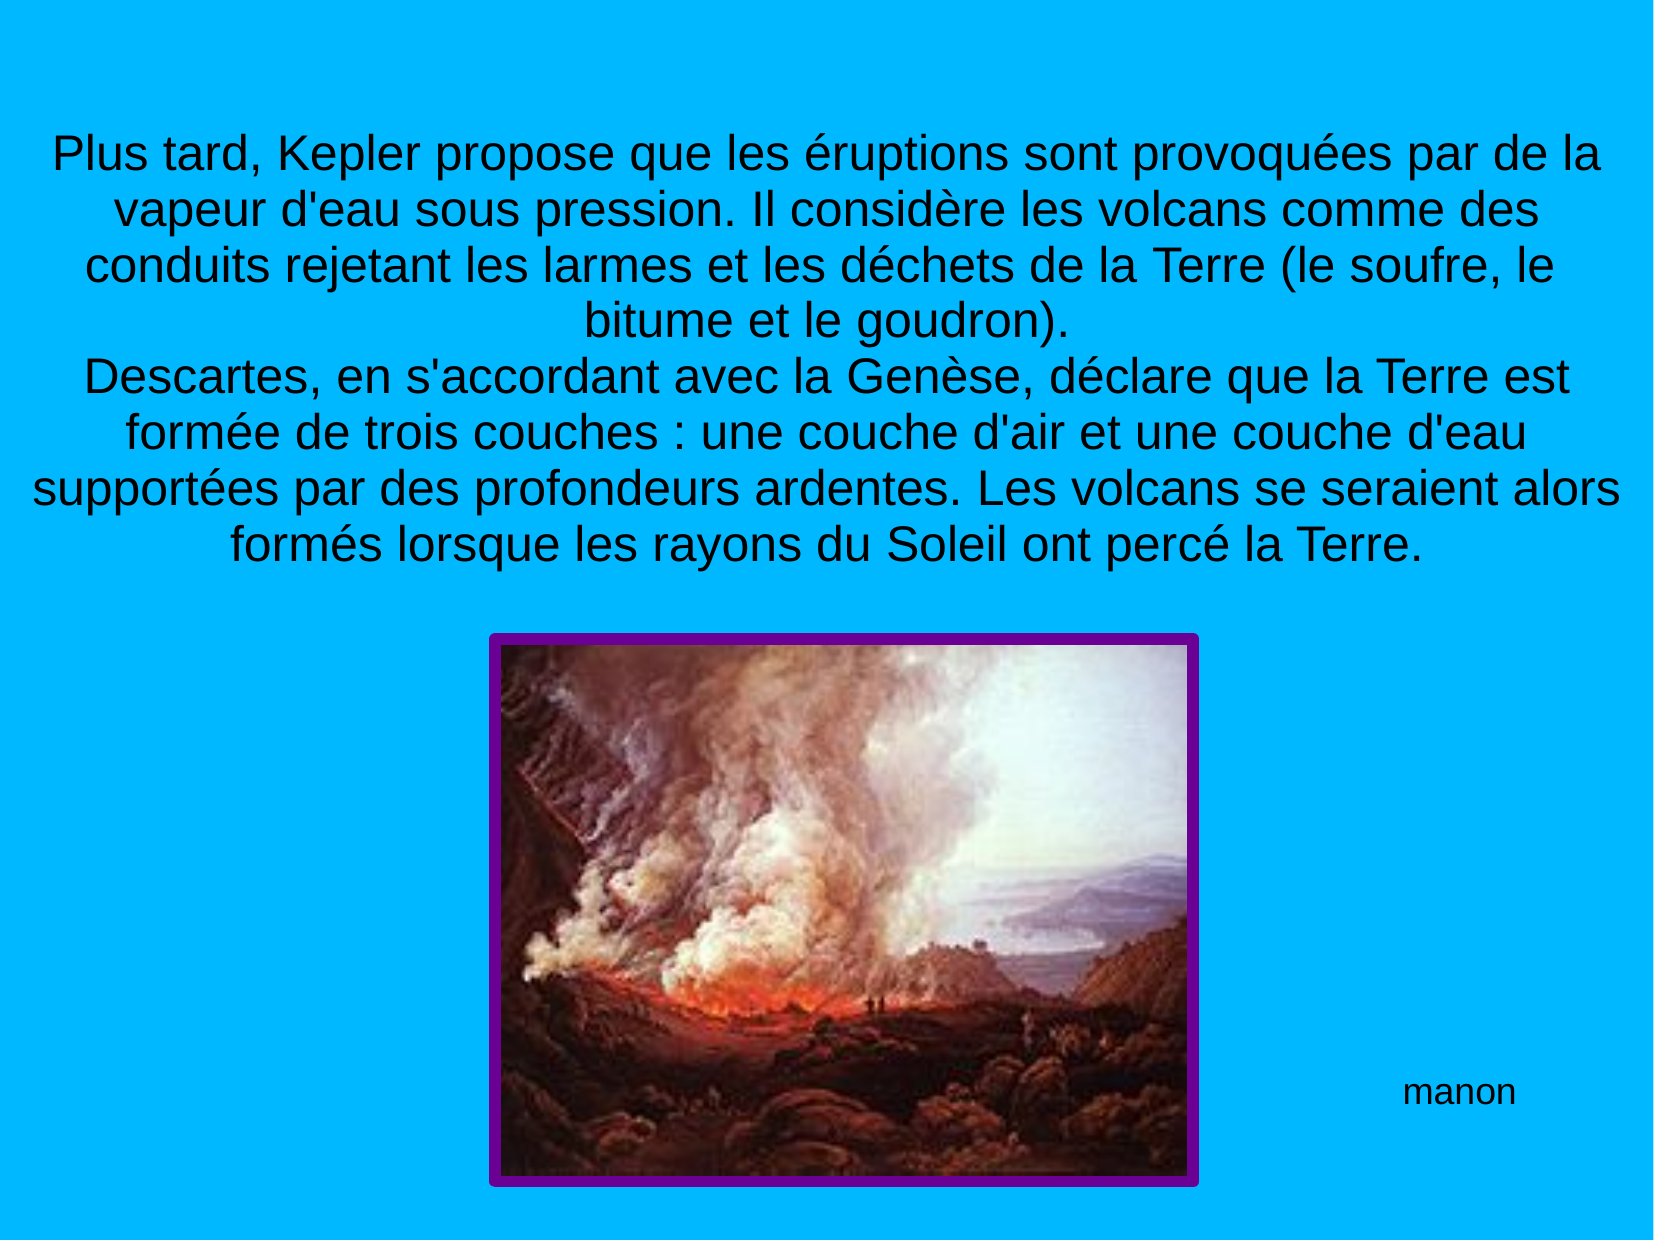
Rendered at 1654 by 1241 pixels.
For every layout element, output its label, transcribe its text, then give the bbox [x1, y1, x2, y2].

text_box manon [1387, 1062, 1595, 1120]
picture [501, 644, 1188, 1176]
text_box Plus tard, Kepler propose que les éruptions sont provoquées par de la vapeur d'eau sous pression. Il considère les volcans comme des conduits rejetant les larmes et les déchets de la Terre (le soufre, le bitume et le goudron). Descartes, en s'accordant avec la Genèse, déclare que la Terre est formée de trois couches : une couche d'air et une couche d'eau supportées par des profondeurs ardentes. Les volcans se seraient alors formés lorsque les rayons du Soleil ont percé la Terre. [0, 118, 1654, 635]
